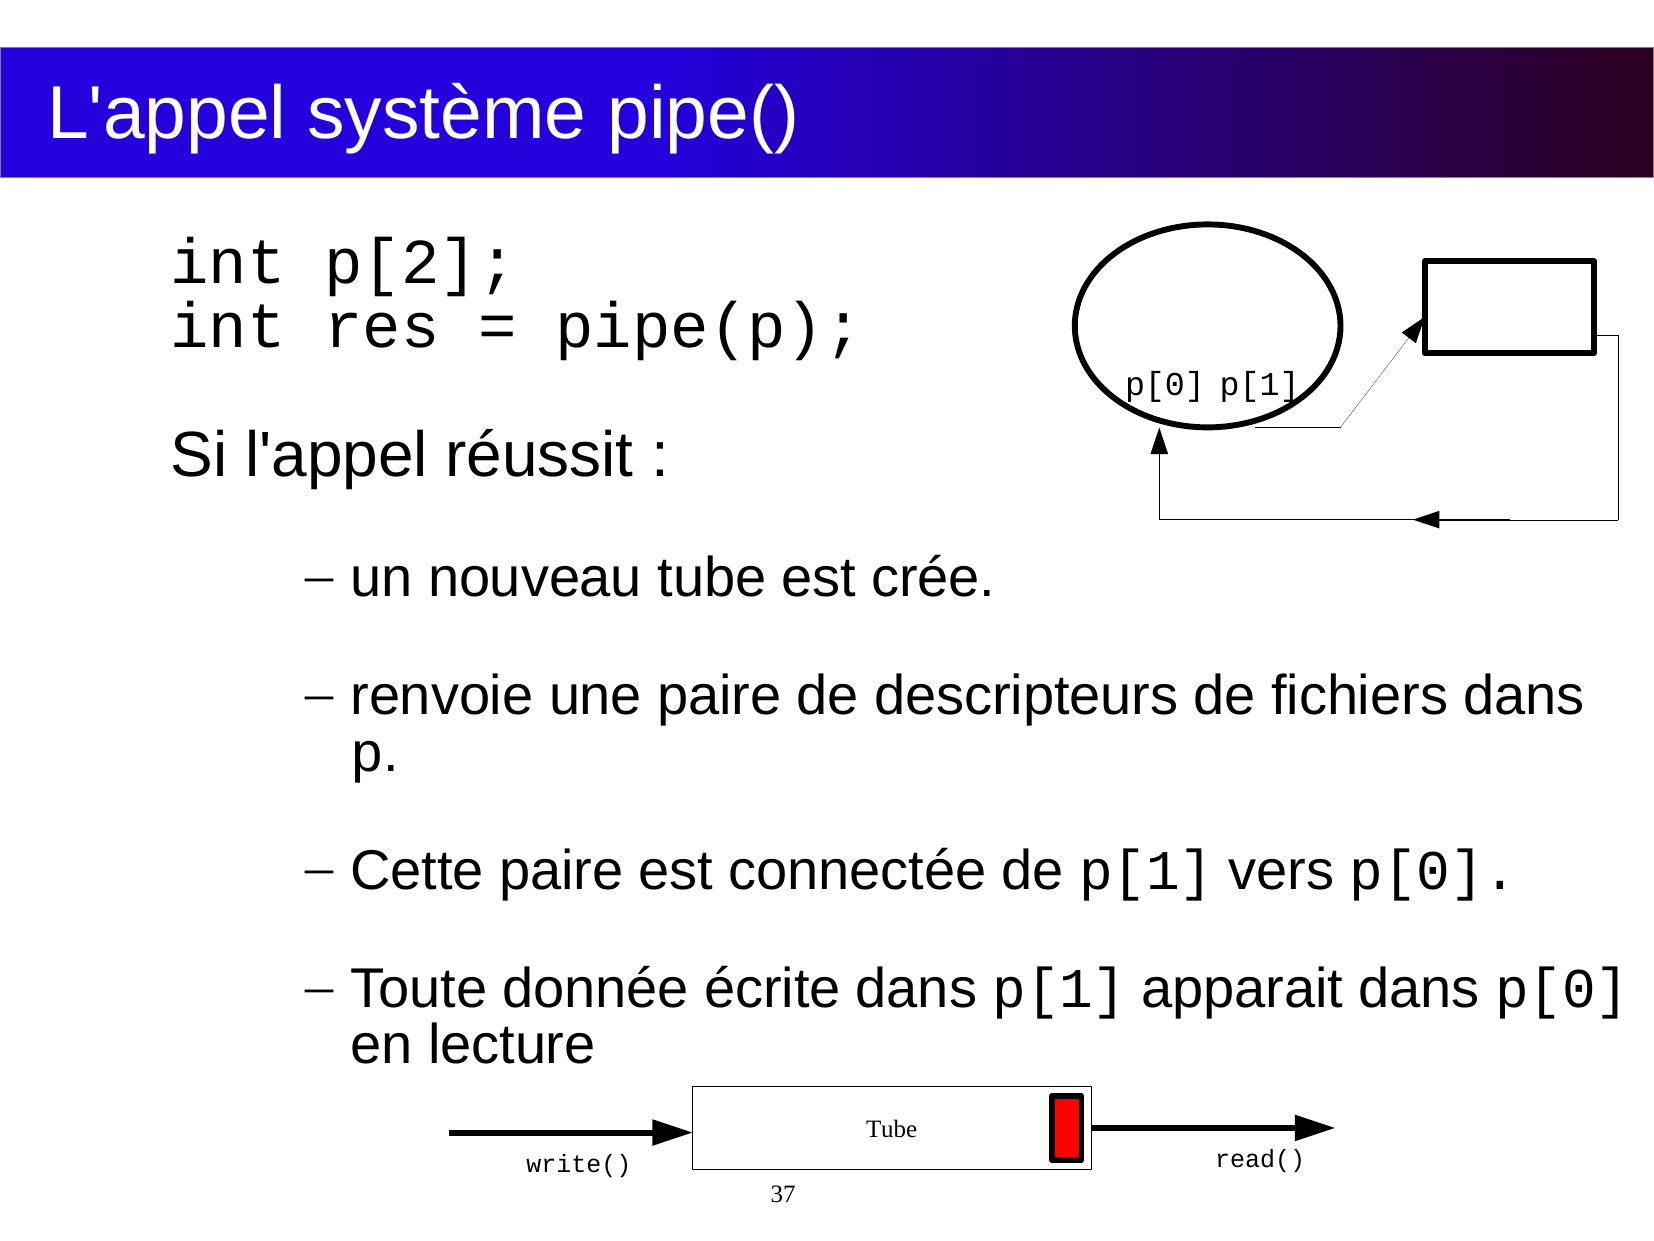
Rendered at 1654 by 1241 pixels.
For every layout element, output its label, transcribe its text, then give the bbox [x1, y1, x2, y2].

text_box [1074, 224, 1341, 395]
text_box p[0] [1110, 354, 1241, 410]
list int p[2]; int res = pipe(p); Si l'appel réussit : un nouveau tube est crée. renvoie une paire de descripteurs de fichiers dans p. Cette paire est connectée de p[1] vers p[0]. Toute donnée écrite dans p[1] apparait dans p[0] en lecture [116, 231, 1630, 1087]
text_box [1133, 410, 1282, 428]
text_box [1052, 1095, 1082, 1161]
text_box Tube [692, 1086, 1092, 1170]
title L'appel système pipe() [47, 6, 1477, 225]
text_box p[1] [1241, 354, 1335, 410]
text_box [1424, 261, 1595, 354]
